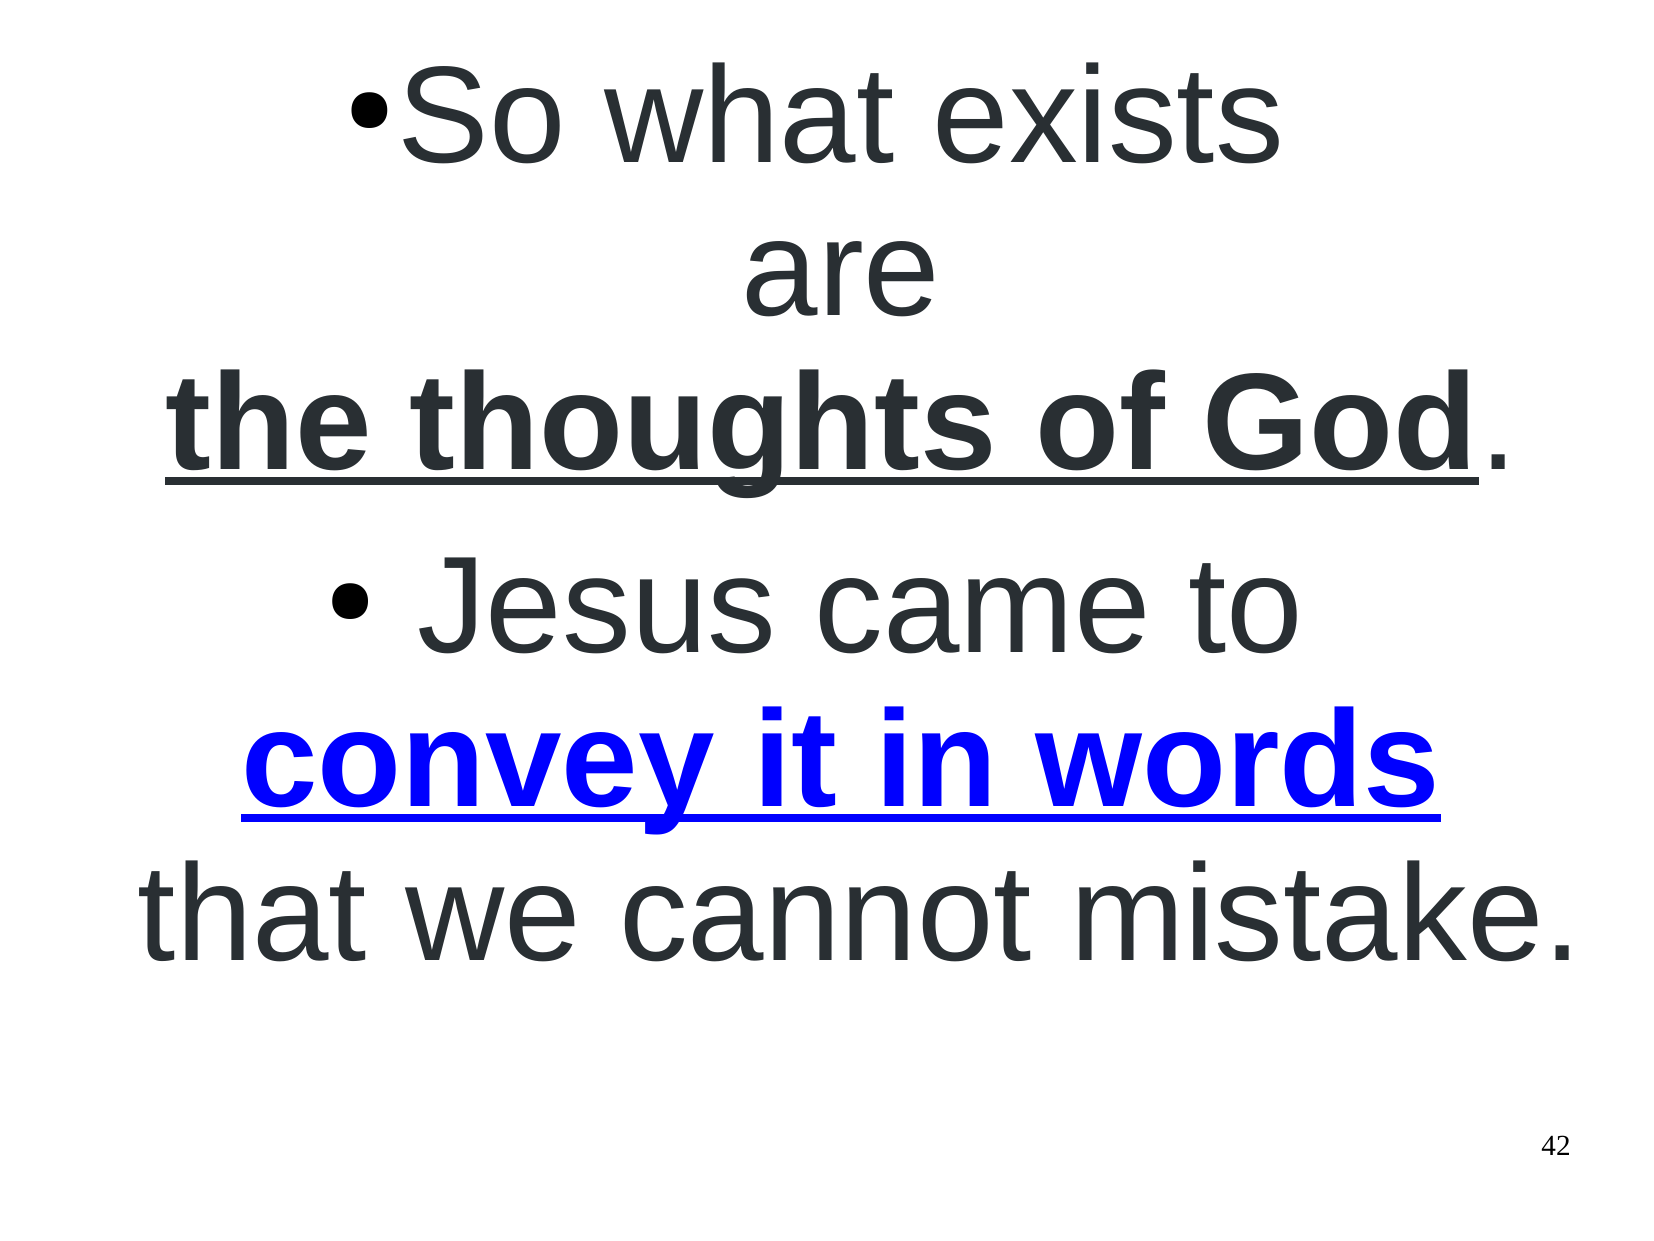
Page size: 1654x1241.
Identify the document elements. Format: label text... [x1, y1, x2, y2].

list So what exists are the thoughts of God. Jesus came to convey it in words that we cannot mistake. [37, 37, 1613, 1238]
